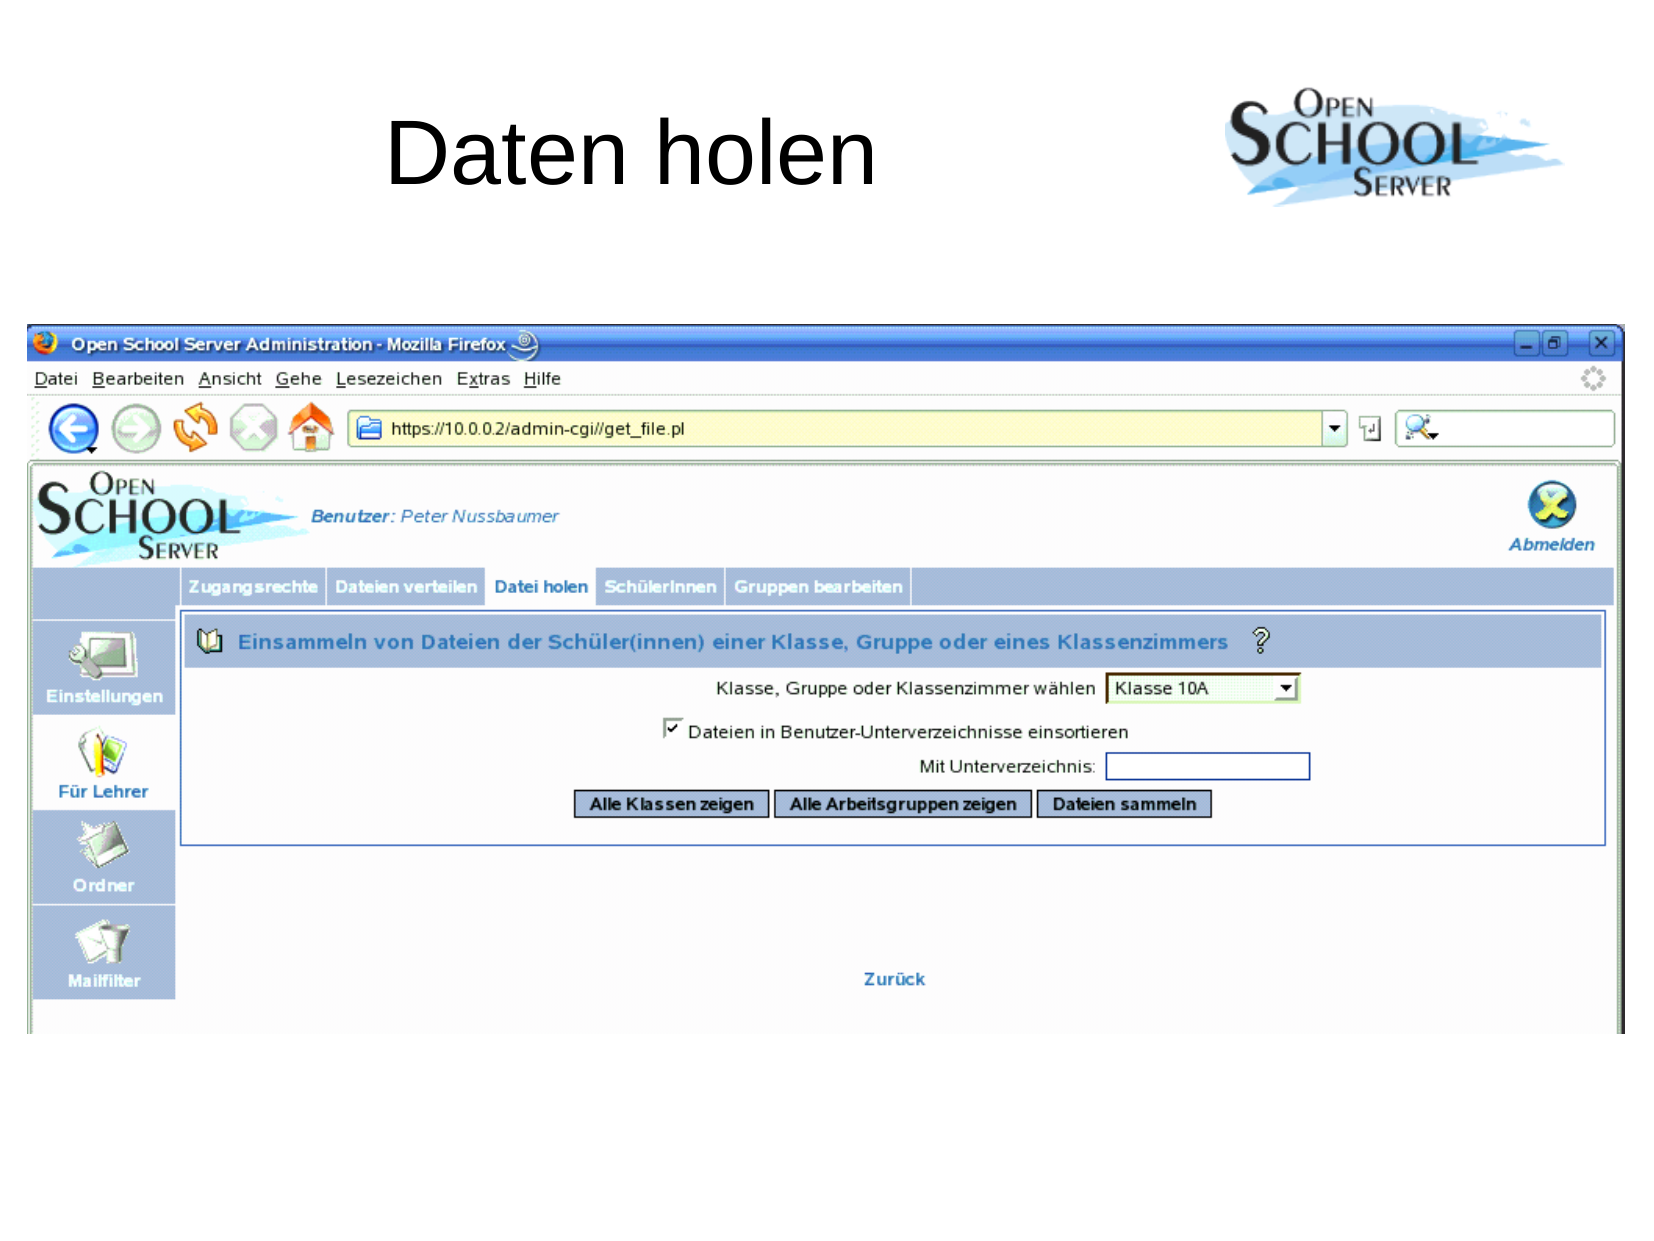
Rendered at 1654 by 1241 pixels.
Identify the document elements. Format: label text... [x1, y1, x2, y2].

picture [27, 324, 1625, 1034]
picture [1225, 82, 1565, 207]
title Daten holen [82, 49, 1182, 257]
